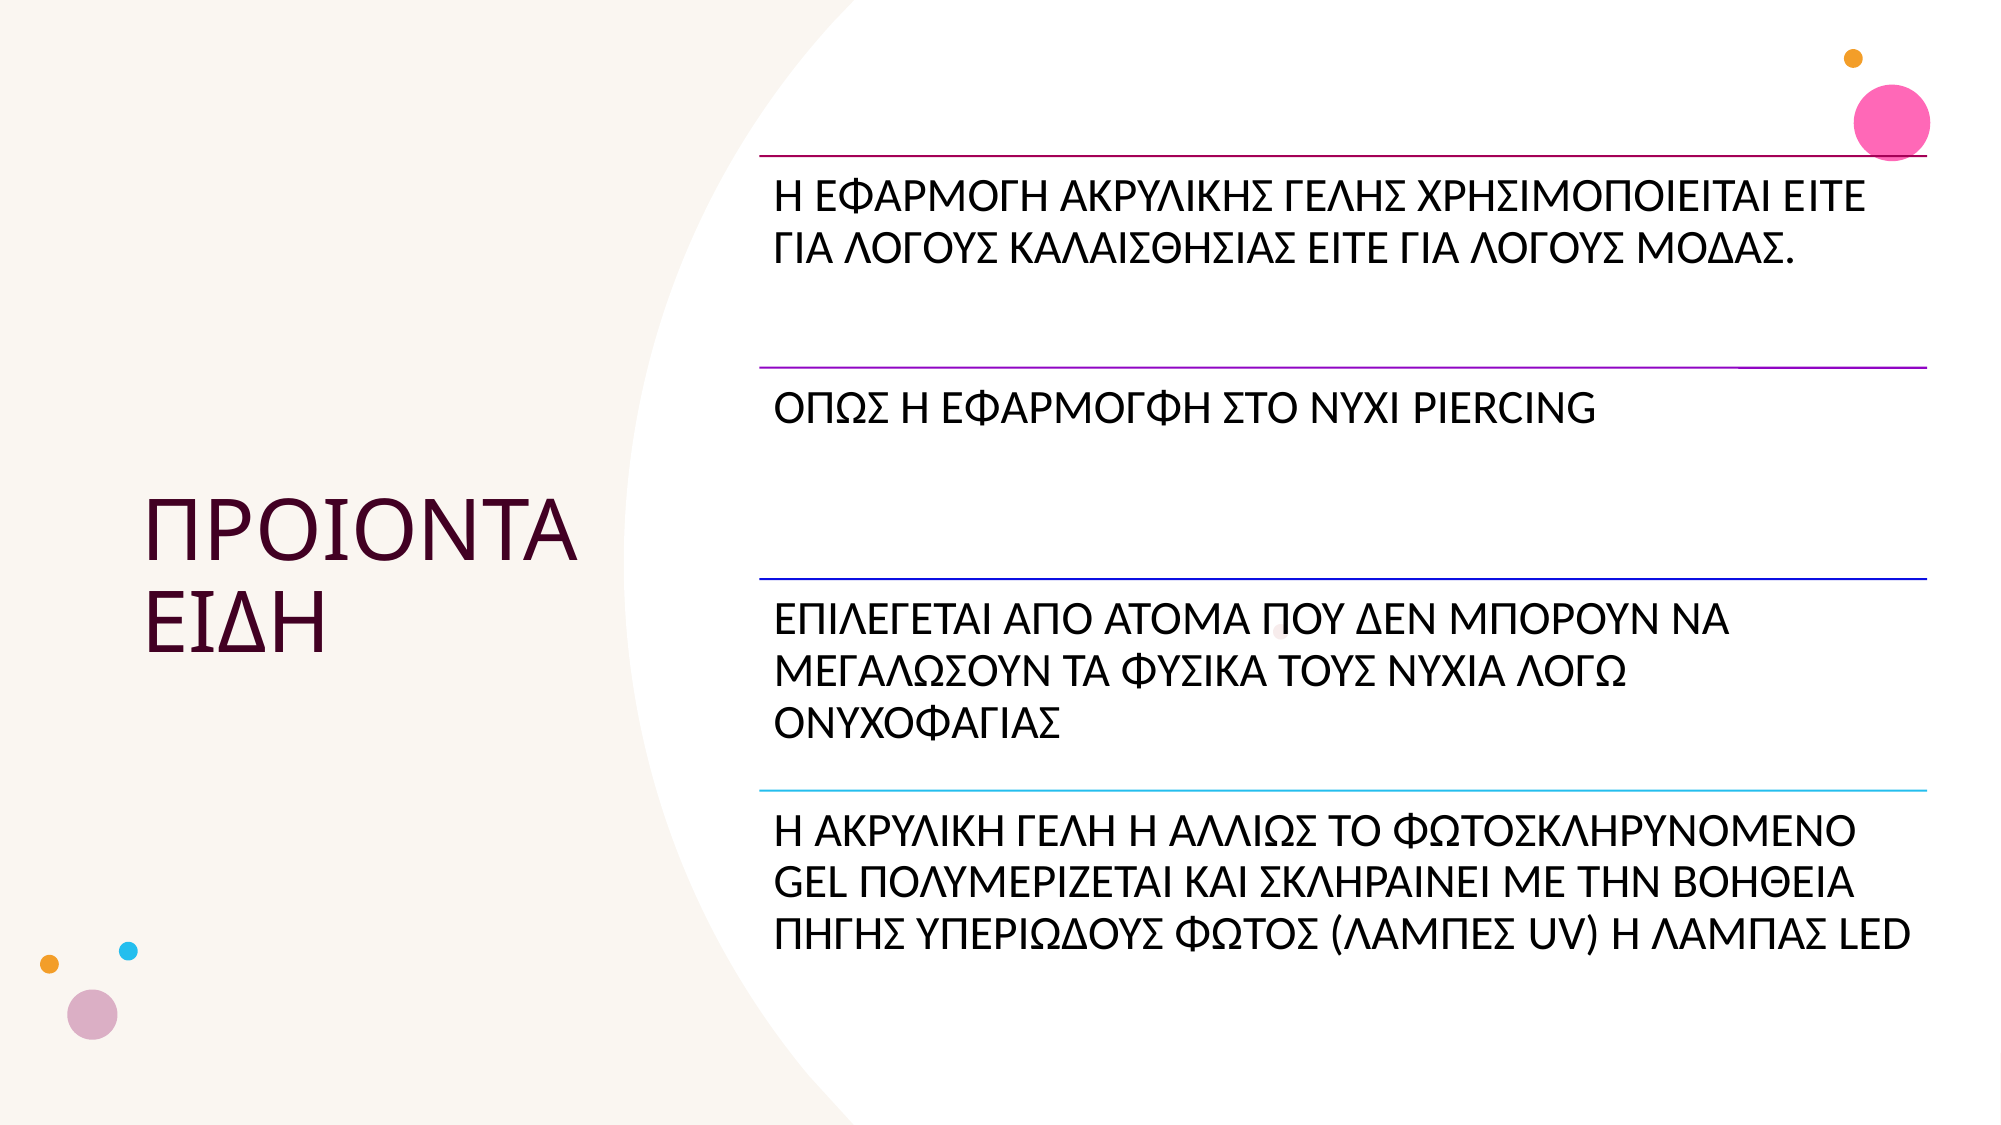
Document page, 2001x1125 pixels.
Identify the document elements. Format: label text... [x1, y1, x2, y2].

text_box [0, 0, 2000, 1125]
text_box ΕΠΙΛΕΓΕΤΑΙ ΑΠΌ ΑΤΟΜΑ ΠΟΥ ΔΕΝ ΜΠΟΡΟΥΝ ΝΑ ΜΕΓΑΛΩΣΟΥΝ ΤΑ ΦΥΣΙΚΑ ΤΟΥΣ ΝΥΧΙΑ ΛΟΓΩ ΟΝΥΧΟΦΑΓΙΑΣ [759, 579, 1928, 789]
text_box Η ΕΦΑΡΜΟΓΗ ΑΚΡΥΛΙΚΗΣ ΓΕΛΗΣ ΧΡΗΣΙΜΟΠΟΙΕΙΤΑΙ ΕΊΤΕ ΓΙΑ ΛΟΓΟΥΣ ΚΑΛΑΙΣΘΗΣΙΑΣ ΕΙΤΕ ΓΙΑ ΛΟΓΟΥΣ ΜΟΔΑΣ. [759, 156, 1928, 366]
title ΠΡΟΙΟΝΤΑ ΕΙΔΗ [126, 156, 597, 1003]
text_box ΌΠΩΣ Η ΕΦΑΡΜΟΓΦΗ ΣΤΟ ΝΥΧΙ PIERCING [759, 367, 1928, 578]
text_box Η ΑΚΡΥΛΙΚΗ ΓΕΛΗ Ή ΑΛΛΙΩΣ ΤΟ ΦΩΤΟΣΚΛΗΡΥΝΟΜΕΝΟ GEL ΠΟΛΥΜΕΡΙΖΕΤΑΙ ΚΑΙ ΣΚΛΗΡΑΙΝΕΙ ΜΕ ΤΗΝ ΒΟΗΘΕΙΑ ΠΗΓΗΣ ΥΠΕΡΙΩΔΟΥΣ ΦΩΤΟΣ (ΛΑΜΠΕΣ UV) Ή ΛΑΜΠΑΣ LED [759, 790, 1928, 1003]
